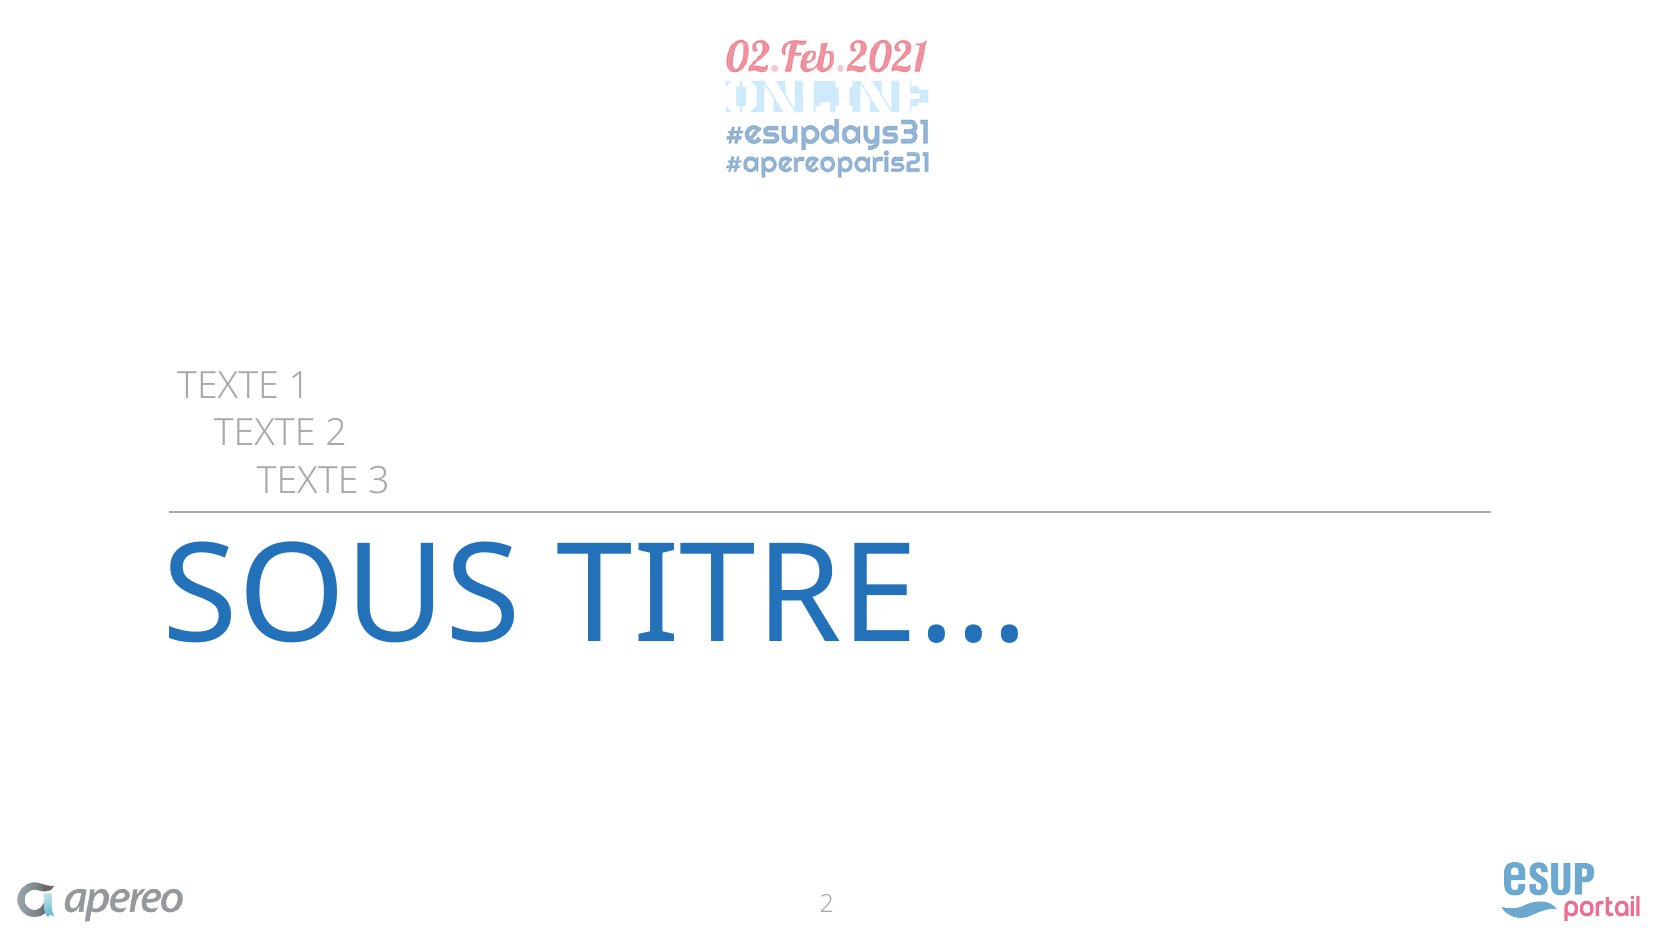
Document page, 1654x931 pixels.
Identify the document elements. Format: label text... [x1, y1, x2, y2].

text_box [0, 874, 195, 922]
text_box [708, 14, 945, 189]
text_box <number> [785, 885, 869, 931]
text_box [1440, 820, 1642, 922]
text_box TEXTE 1 TEXTE 2 TEXTE 3 [177, 256, 1489, 505]
text_box SOUS TITRE... [162, 494, 1486, 814]
